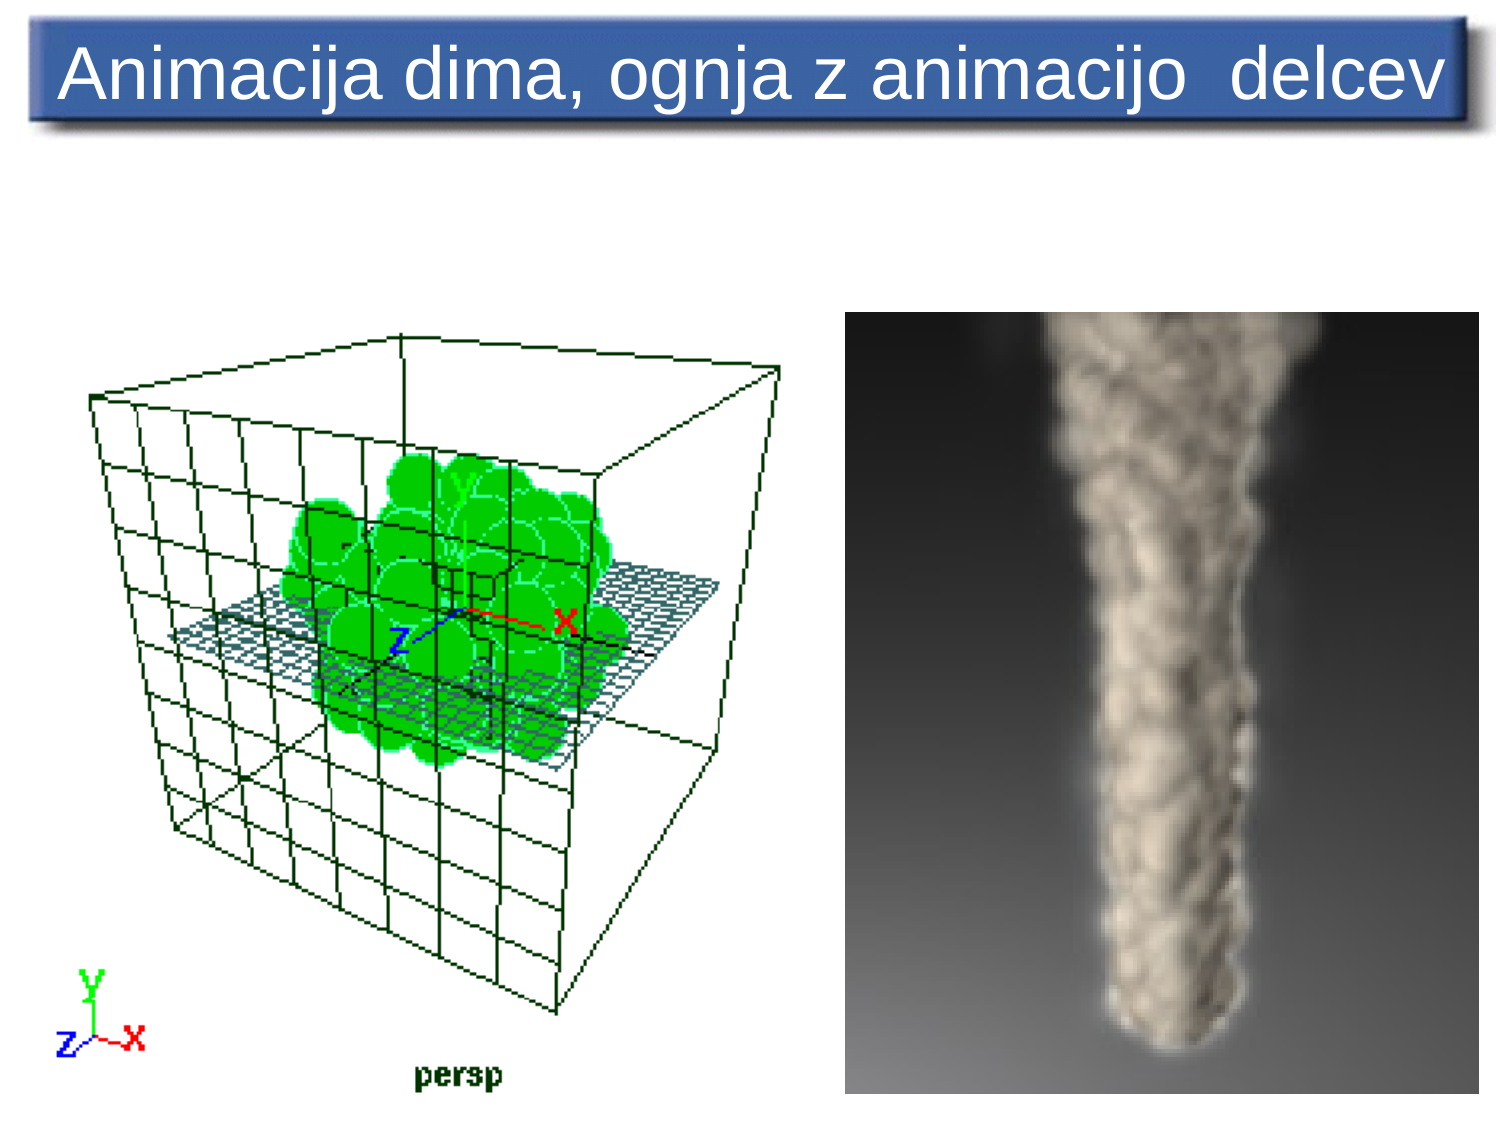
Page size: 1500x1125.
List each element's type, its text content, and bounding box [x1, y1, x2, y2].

picture [844, 311, 1479, 1094]
picture [27, 13, 1496, 141]
text_box Animacija dima, ognja z animacijo delcev [43, 17, 1462, 123]
picture [41, 314, 816, 1096]
